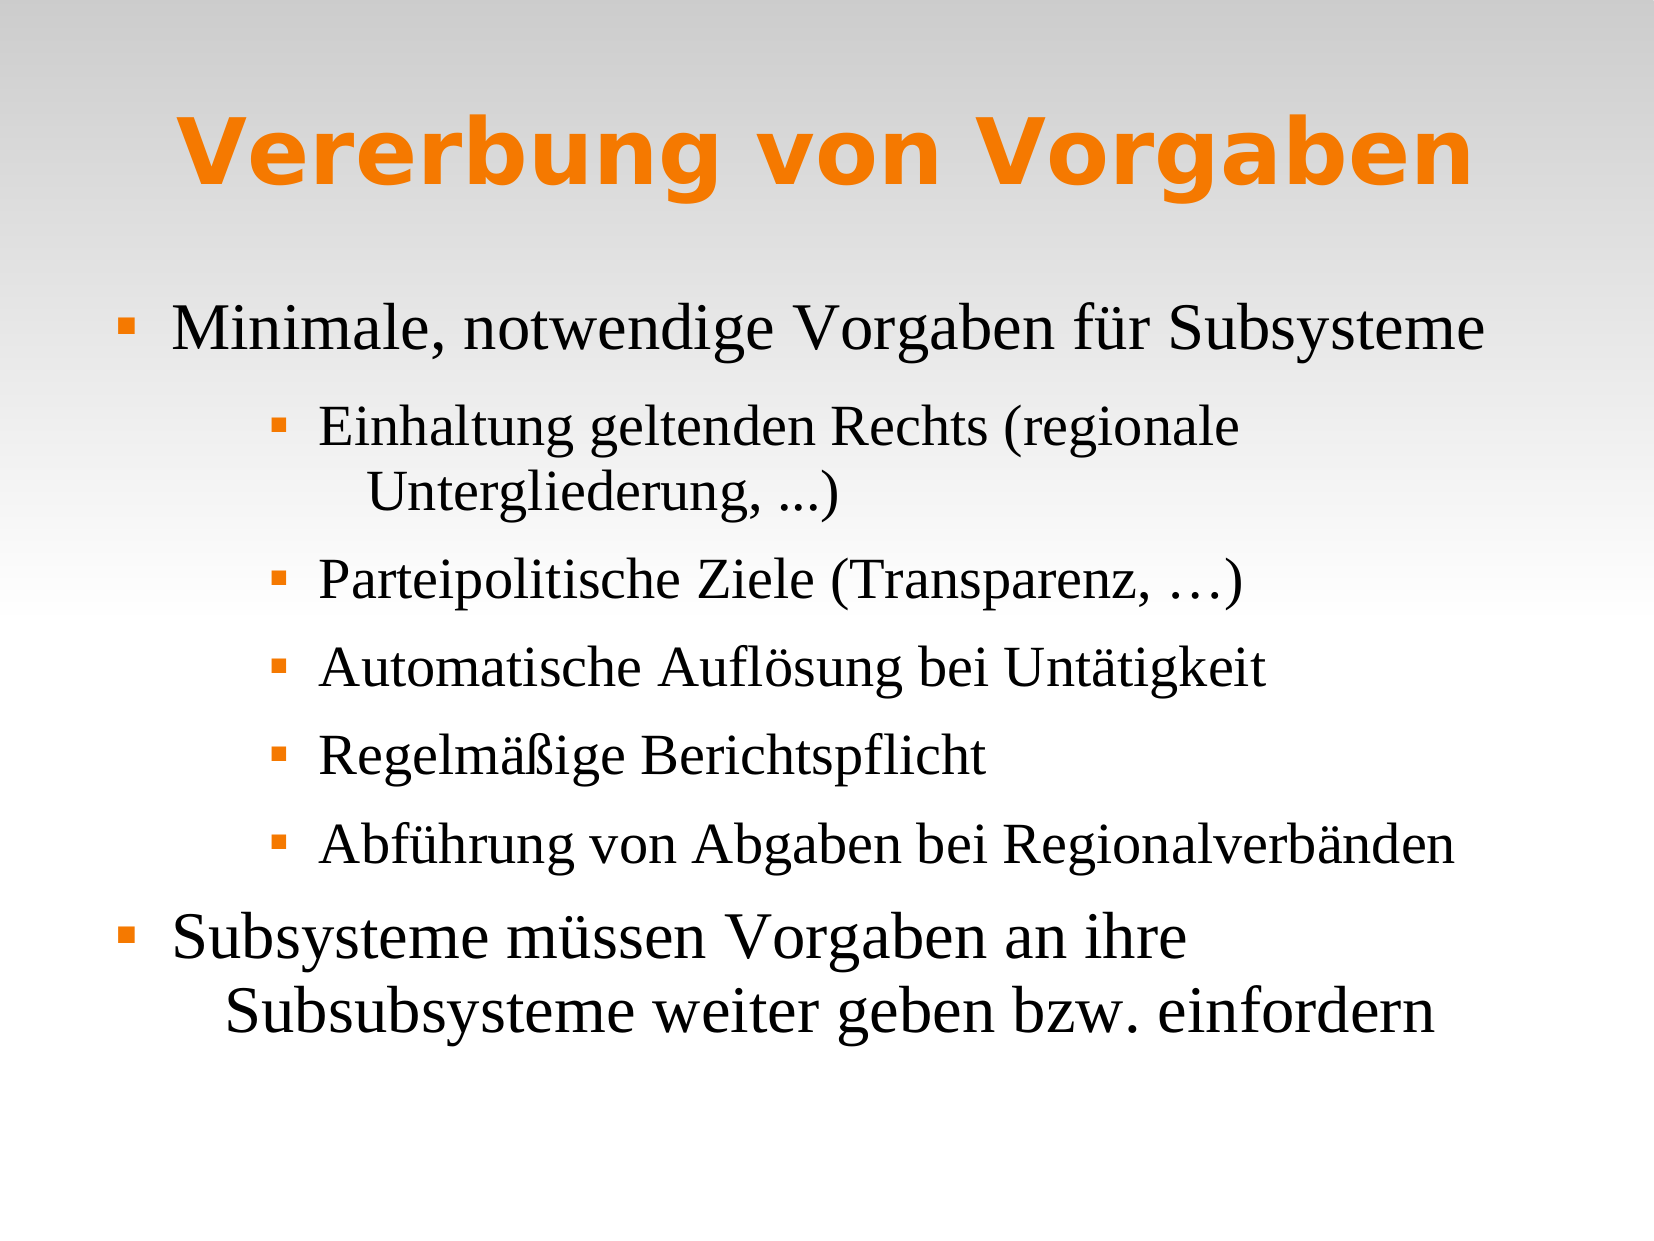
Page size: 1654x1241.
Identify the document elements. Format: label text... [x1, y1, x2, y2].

list Minimale, notwendige Vorgaben für Subsysteme Einhaltung geltenden Rechts (regionale Untergliederung, ...) Parteipolitische Ziele (Transparenz, …) Automatische Auflösung bei Untätigkeit Regelmäßige Berichtspflicht Abführung von Abgaben bei Regionalverbänden Subsysteme müssen Vorgaben an ihre Subsubsysteme weiter geben bzw. einfordern [82, 290, 1571, 1104]
title Vererbung von Vorgaben [82, 56, 1571, 250]
